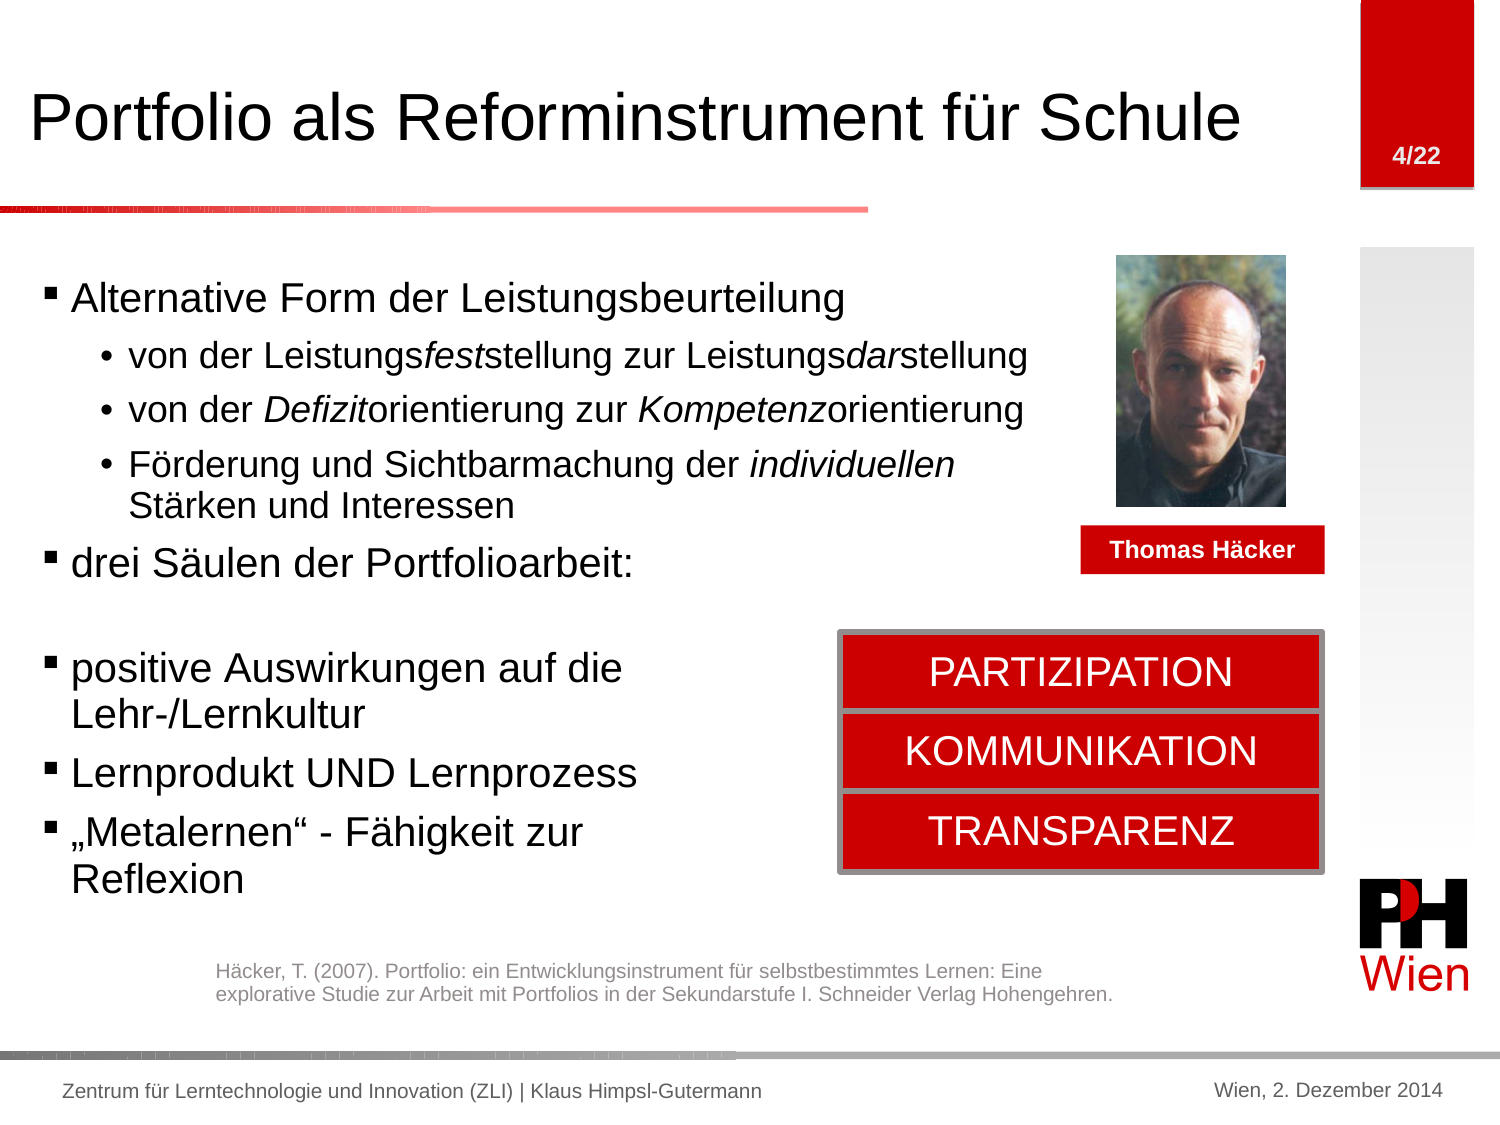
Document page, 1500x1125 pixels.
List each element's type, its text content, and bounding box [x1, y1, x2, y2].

text_box Häcker, T. (2007). Portfolio: ein Entwicklungsinstrument für selbstbestimmtes Lernen: Eine explorative Studie zur Arbeit mit Portfolios in der Sekundarstufe I. Schneider Verlag Hohengehren. [200, 951, 1152, 1013]
list Alternative Form der Leistungsbeurteilung von der Leistungsfeststellung zur Leistungsdarstellung von der Defizitorientierung zur Kompetenzorientierung Förderung und Sichtbarmachung der individuellen Stärken und Interessen drei Säulen der Portfolioarbeit: positive Auswirkungen auf die Lehr-/Lernkultur Lernprodukt UND Lernprozess „Metalernen“ - Fähigkeit zur Reflexion [41, 275, 1392, 1005]
picture [1392, 873, 1474, 997]
text_box PARTIZIPATION [840, 632, 1323, 710]
picture [1116, 255, 1286, 507]
text_box KOMMUNIKATION [840, 710, 1323, 791]
text_box Thomas Häcker [1080, 525, 1325, 575]
title Portfolio als Reforminstrument für Schule [29, 79, 1359, 155]
text_box TRANSPARENZ [840, 791, 1323, 872]
